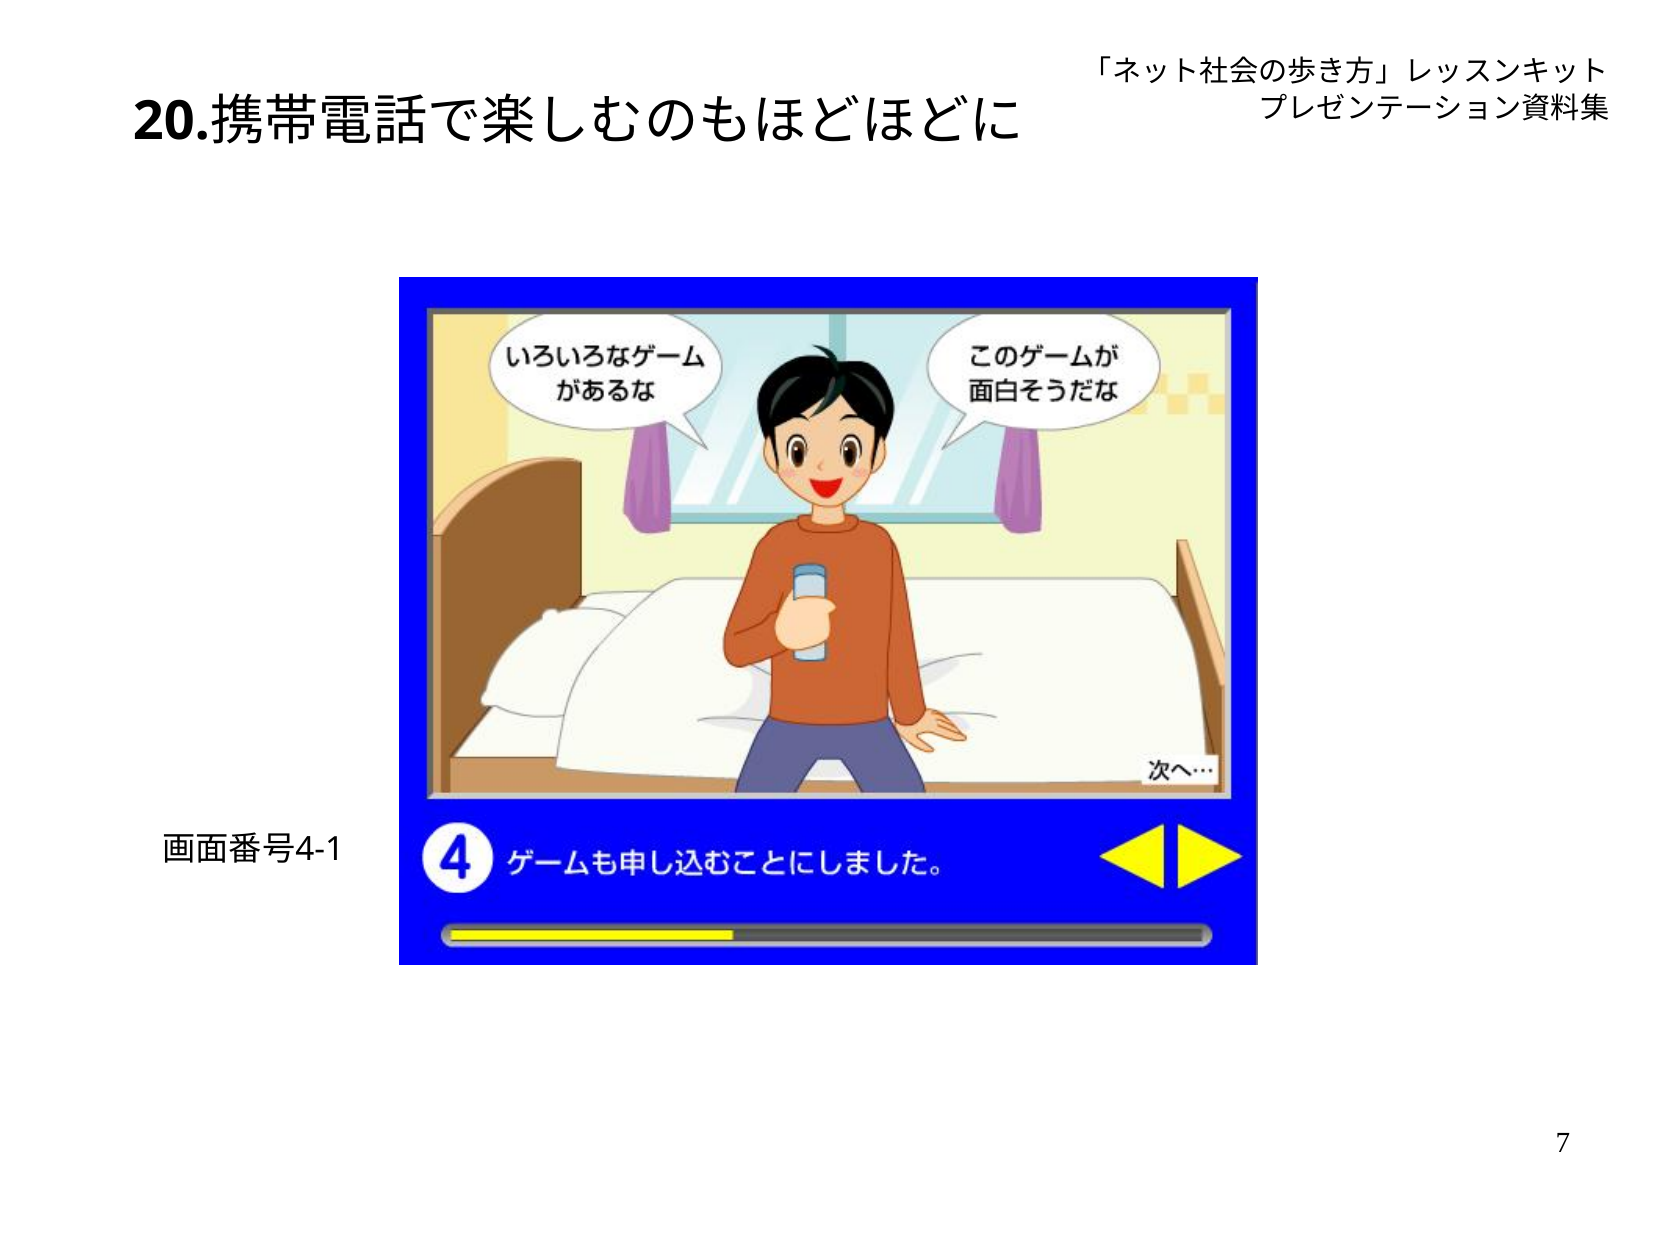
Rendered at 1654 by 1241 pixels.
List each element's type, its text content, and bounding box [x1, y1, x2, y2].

text_box 画面番号4-1 [147, 826, 384, 875]
text_box 20.携帯電話で楽しむのもほどほどに [118, 88, 1093, 158]
text_box 「ネット社会の歩き方」レッスンキット プレゼンテーション資料集 [1062, 44, 1625, 134]
picture [399, 277, 1258, 965]
